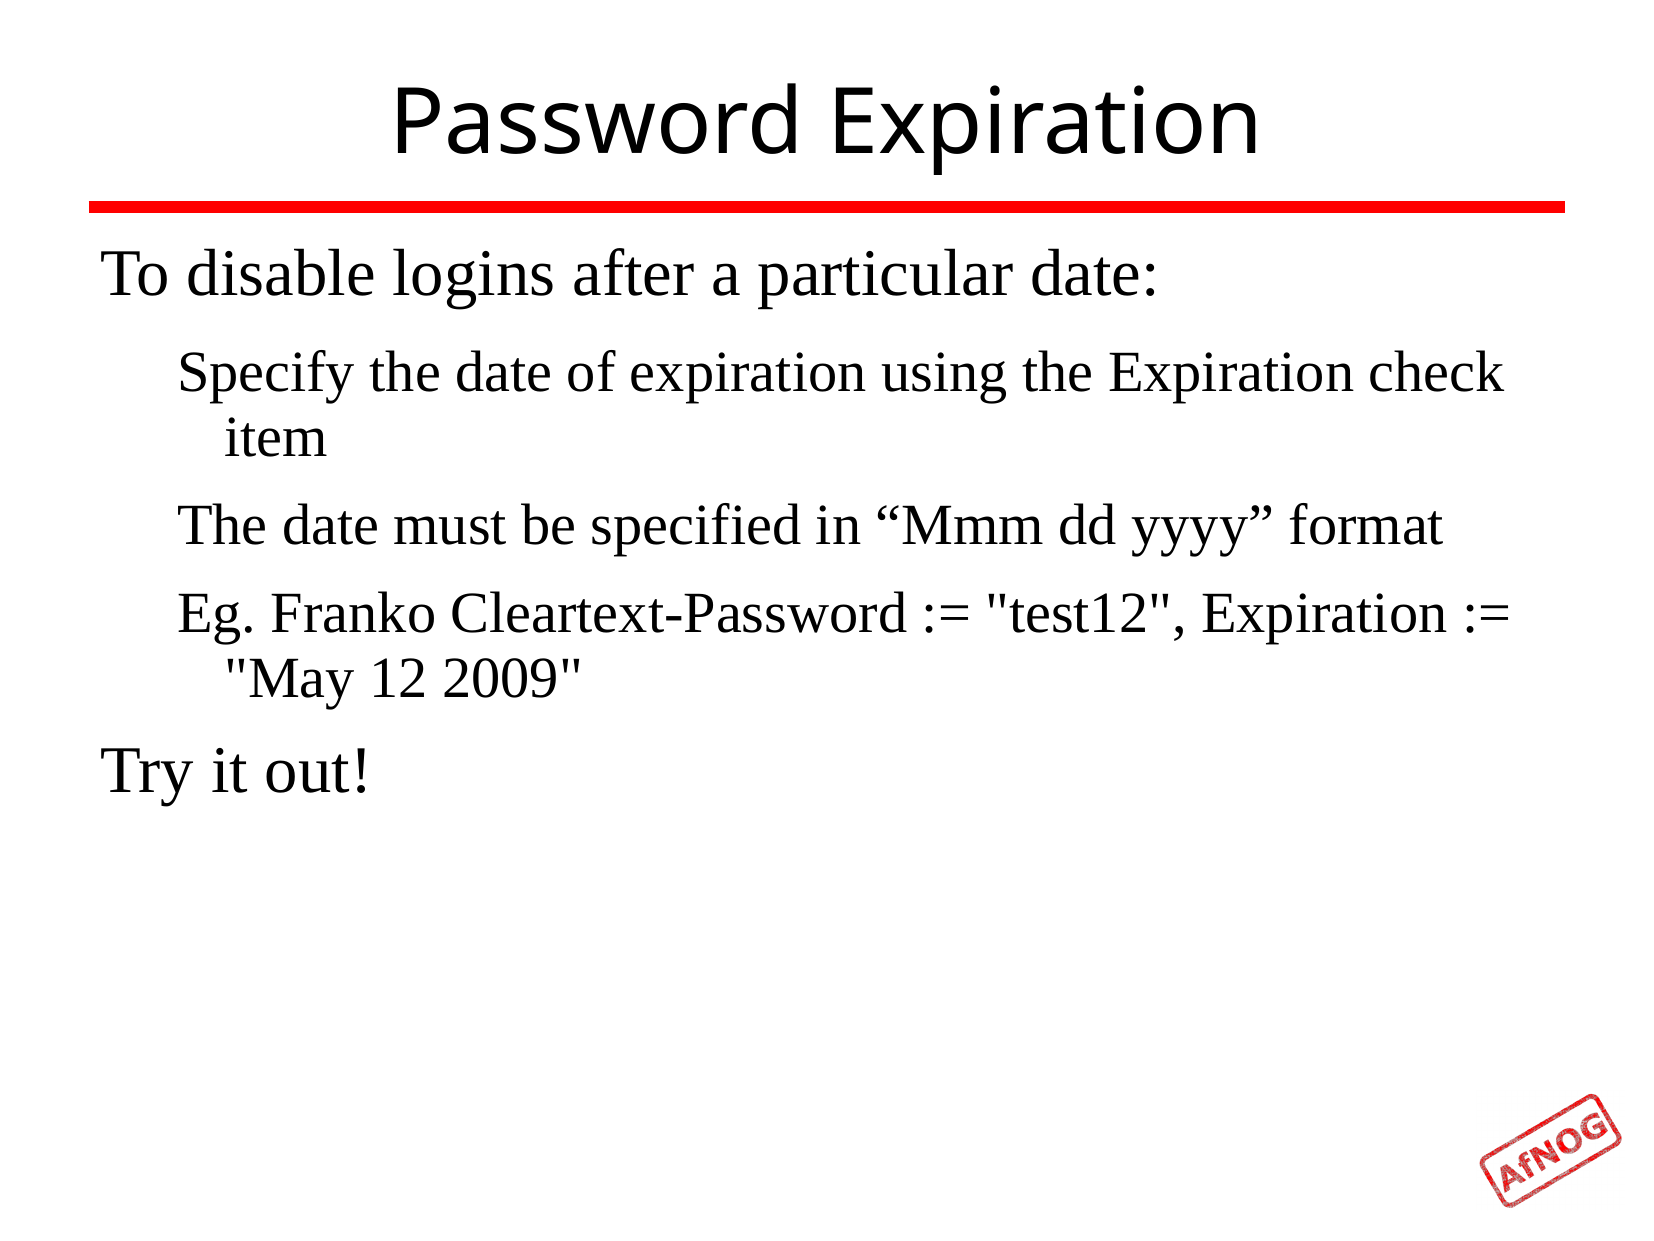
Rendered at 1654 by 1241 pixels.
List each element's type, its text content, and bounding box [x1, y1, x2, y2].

list To disable logins after a particular date: Specify the date of expiration using the Expiration check item The date must be specified in “Mmm dd yyyy” format Eg. Franko Cleartext-Password := "test12", Expiration := "May 12 2009" Try it out! [82, 236, 1571, 1123]
picture [1476, 1090, 1625, 1211]
title Password Expiration [88, 29, 1565, 207]
